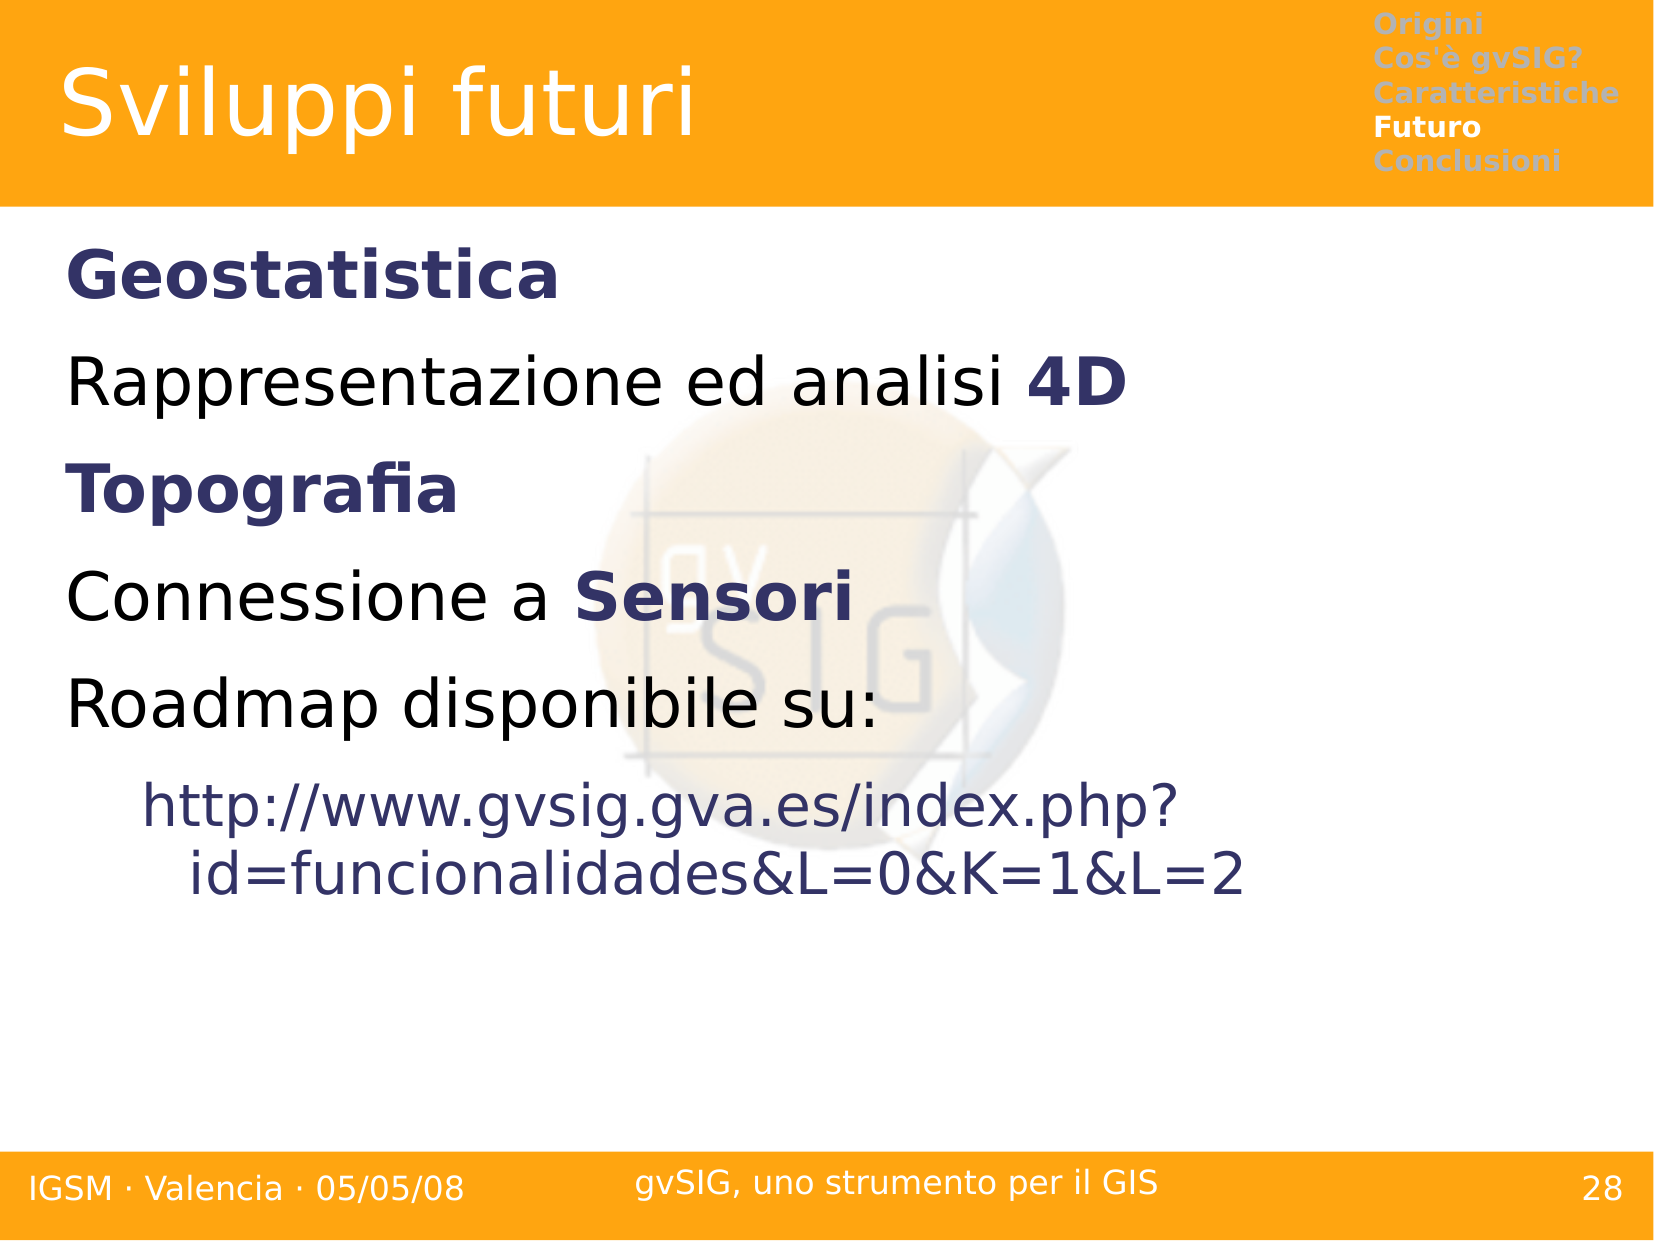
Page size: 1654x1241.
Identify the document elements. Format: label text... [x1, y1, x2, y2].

list Geostatistica Rappresentazione ed analisi 4D Topografia Connessione a Sensori Roadmap disponibile su: http://www.gvsig.gva.es/index.php?id=funcionalidades&L=0&K=1&L=2 [47, 236, 1595, 1123]
text_box Origini Cos'è gvSIG? Caratteristiche Futuro Conclusioni [1358, 0, 1654, 207]
title Sviluppi futuri [59, 29, 1358, 178]
